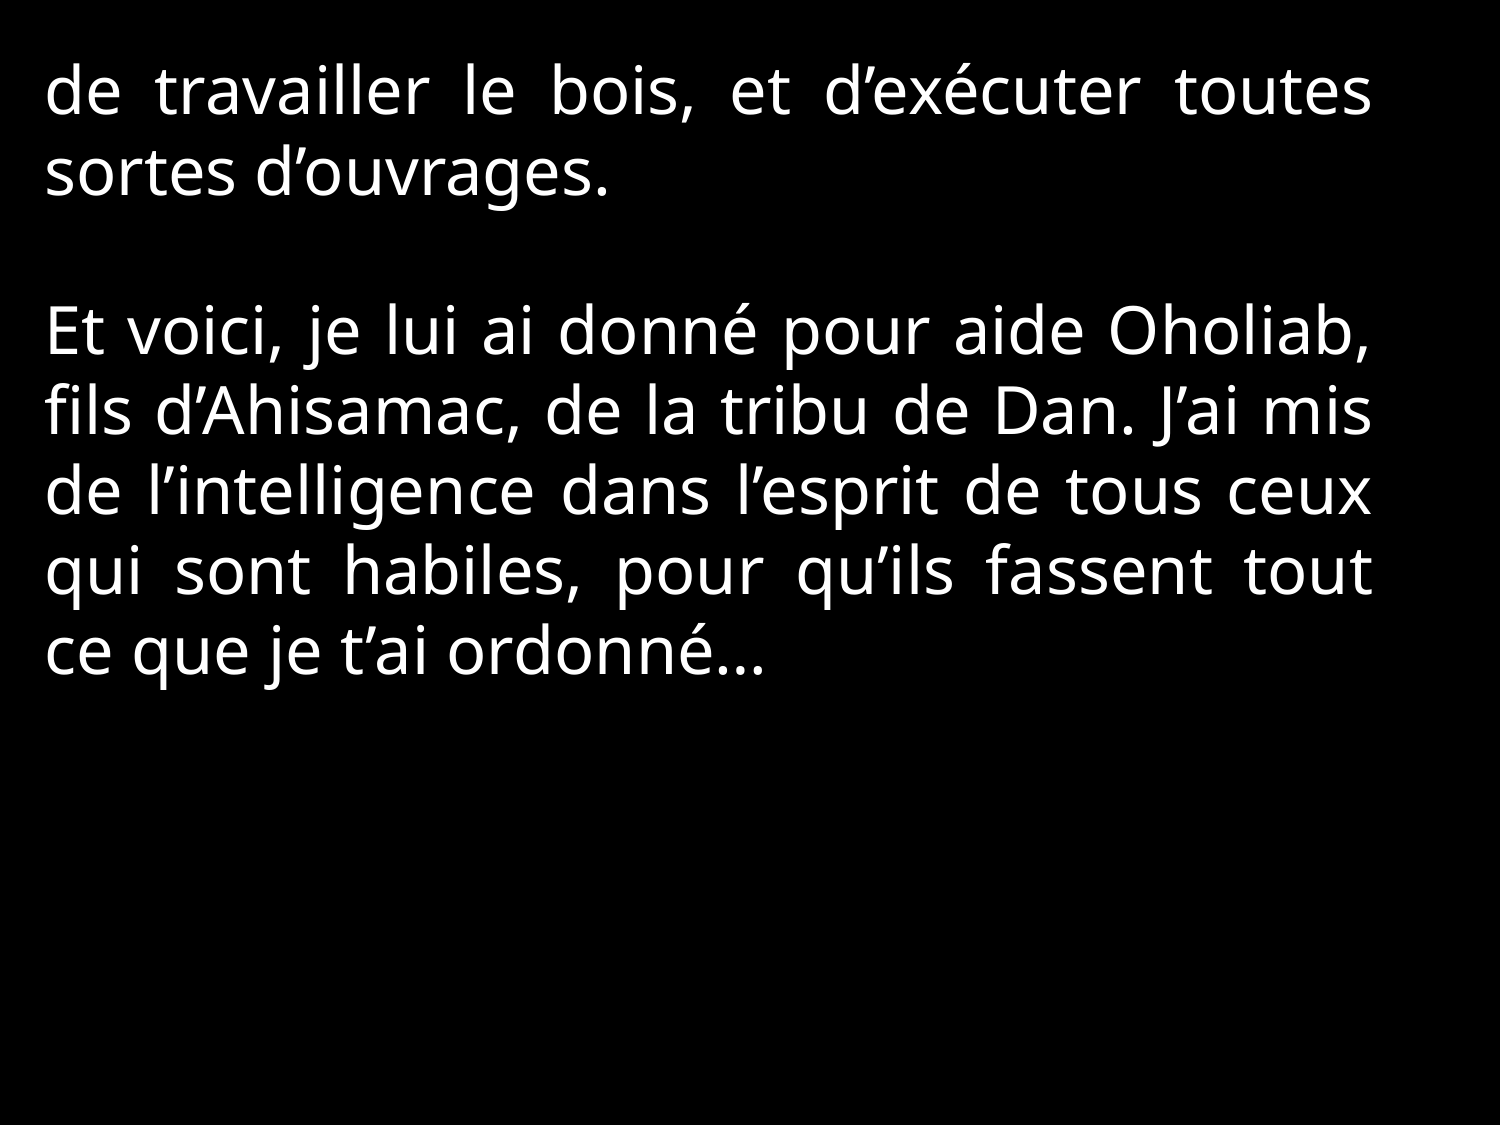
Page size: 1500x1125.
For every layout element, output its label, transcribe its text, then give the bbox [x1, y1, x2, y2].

text_box de travailler le bois, et d’exécuter toutes sortes d’ouvrages. Et voici, je lui ai donné pour aide Oholiab, fils d’Ahisamac, de la tribu de Dan. J’ai mis de l’intelligence dans l’esprit de tous ceux qui sont habiles, pour qu’ils fassent tout ce que je t’ai ordonné… [29, 40, 1391, 696]
